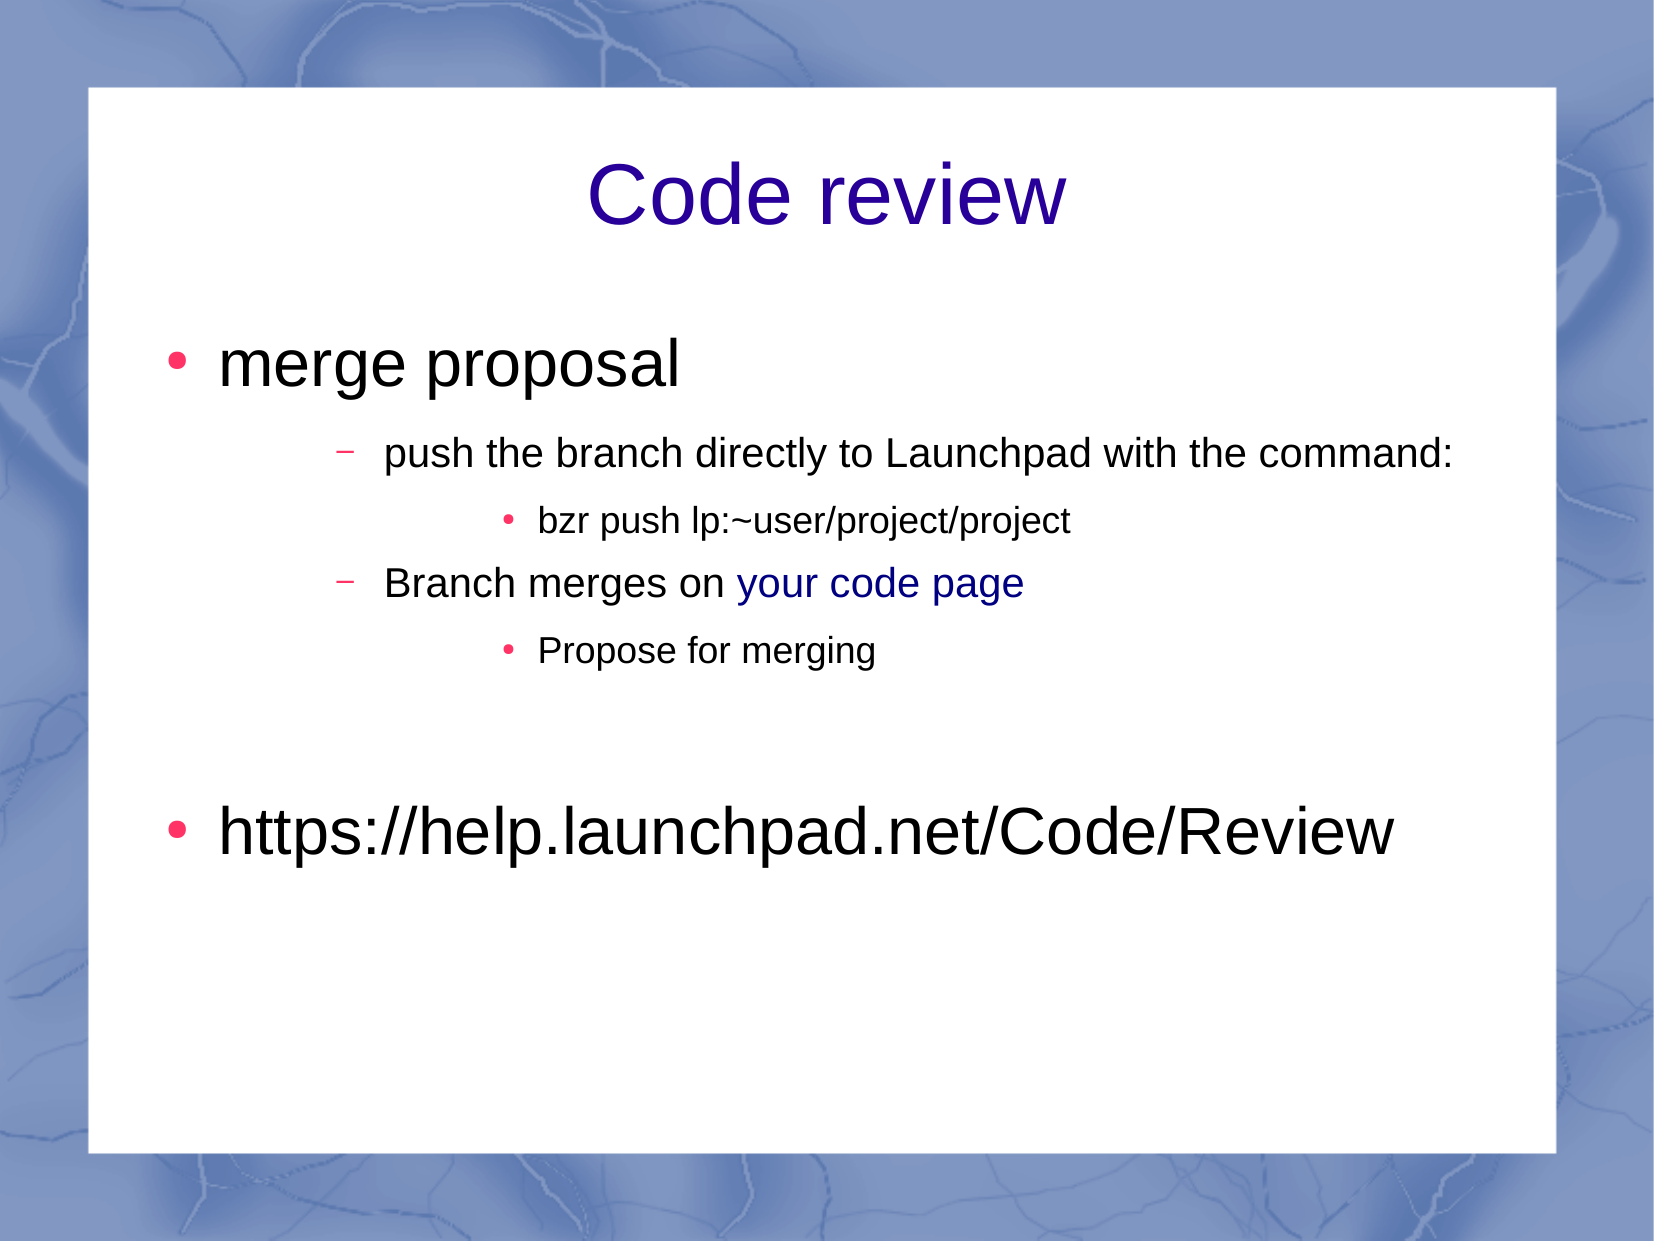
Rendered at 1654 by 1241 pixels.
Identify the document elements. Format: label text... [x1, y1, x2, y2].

picture [0, 0, 1654, 1241]
list merge proposal push the branch directly to Launchpad with the command: bzr push lp:~user/project/project Branch merges on your code page Propose for merging https://help.launchpad.net/Code/Review [147, 325, 1506, 1031]
title Code review [118, 90, 1536, 298]
